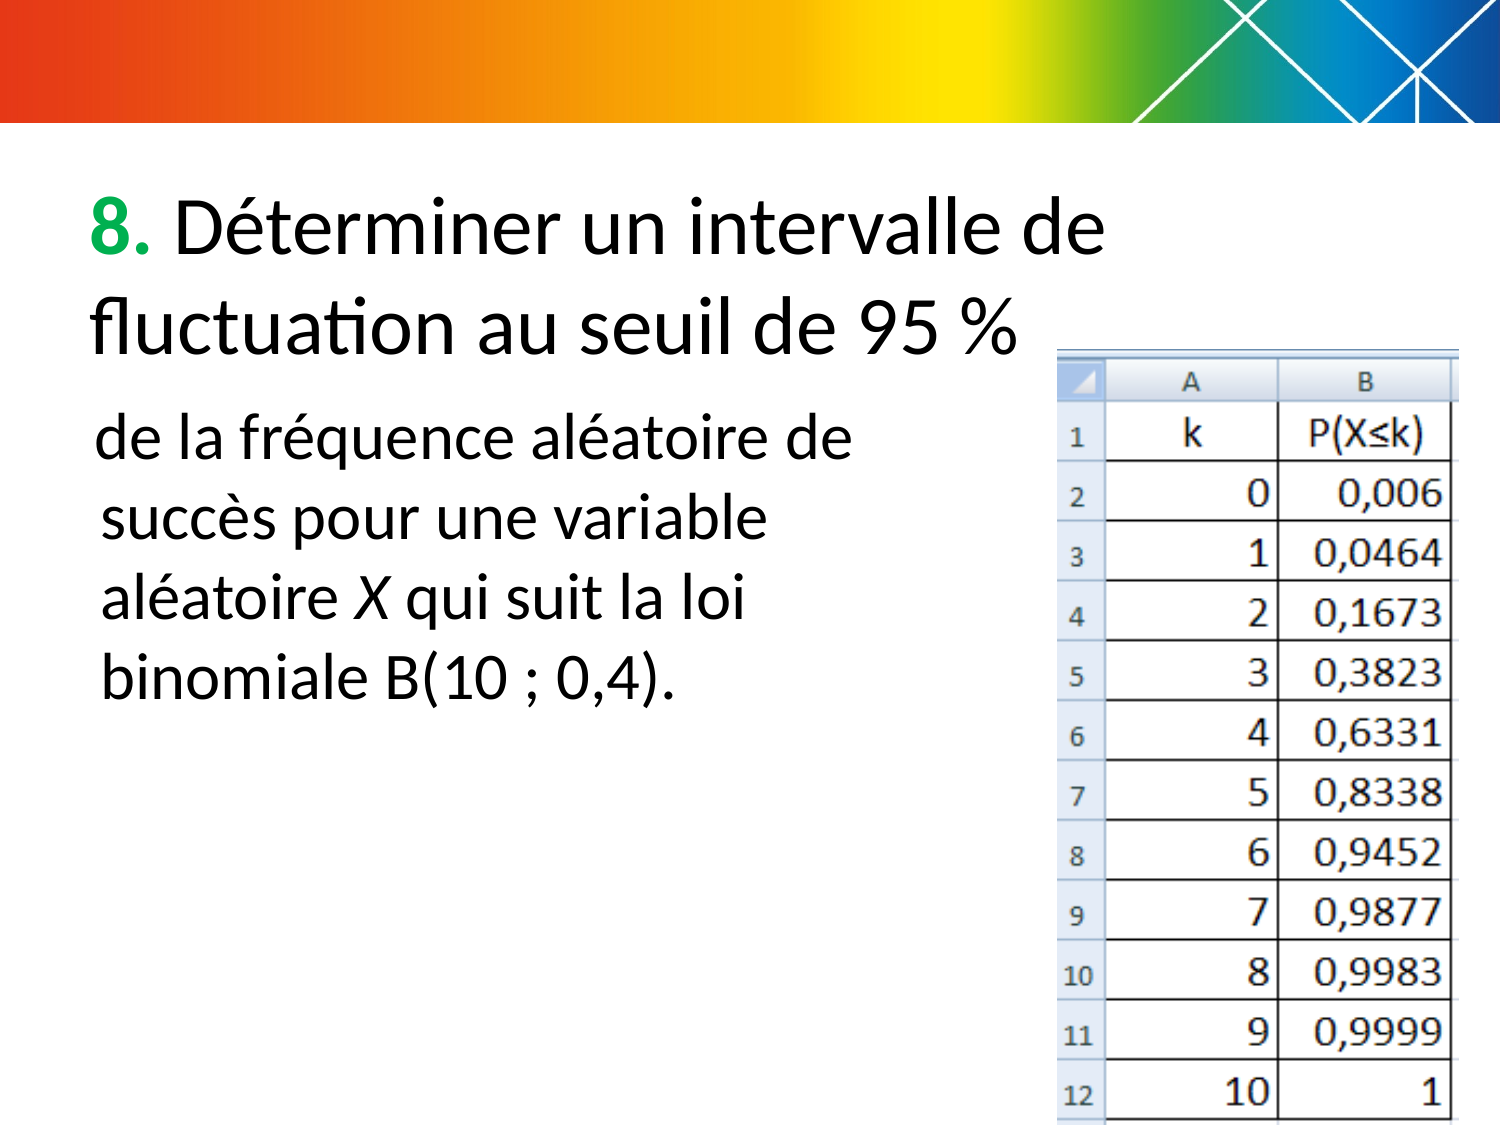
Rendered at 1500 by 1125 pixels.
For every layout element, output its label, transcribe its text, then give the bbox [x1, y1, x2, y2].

picture [0, 0, 1358, 123]
title 8. Déterminer un intervalle de fluctuation au seuil de 95 % [75, 164, 1425, 305]
text_box de la fréquence aléatoire de succès pour une variable aléatoire X qui suit la loi binomiale B(10 ; 0,4). [29, 385, 903, 721]
picture [1057, 349, 1459, 1125]
picture [1340, 0, 1500, 123]
